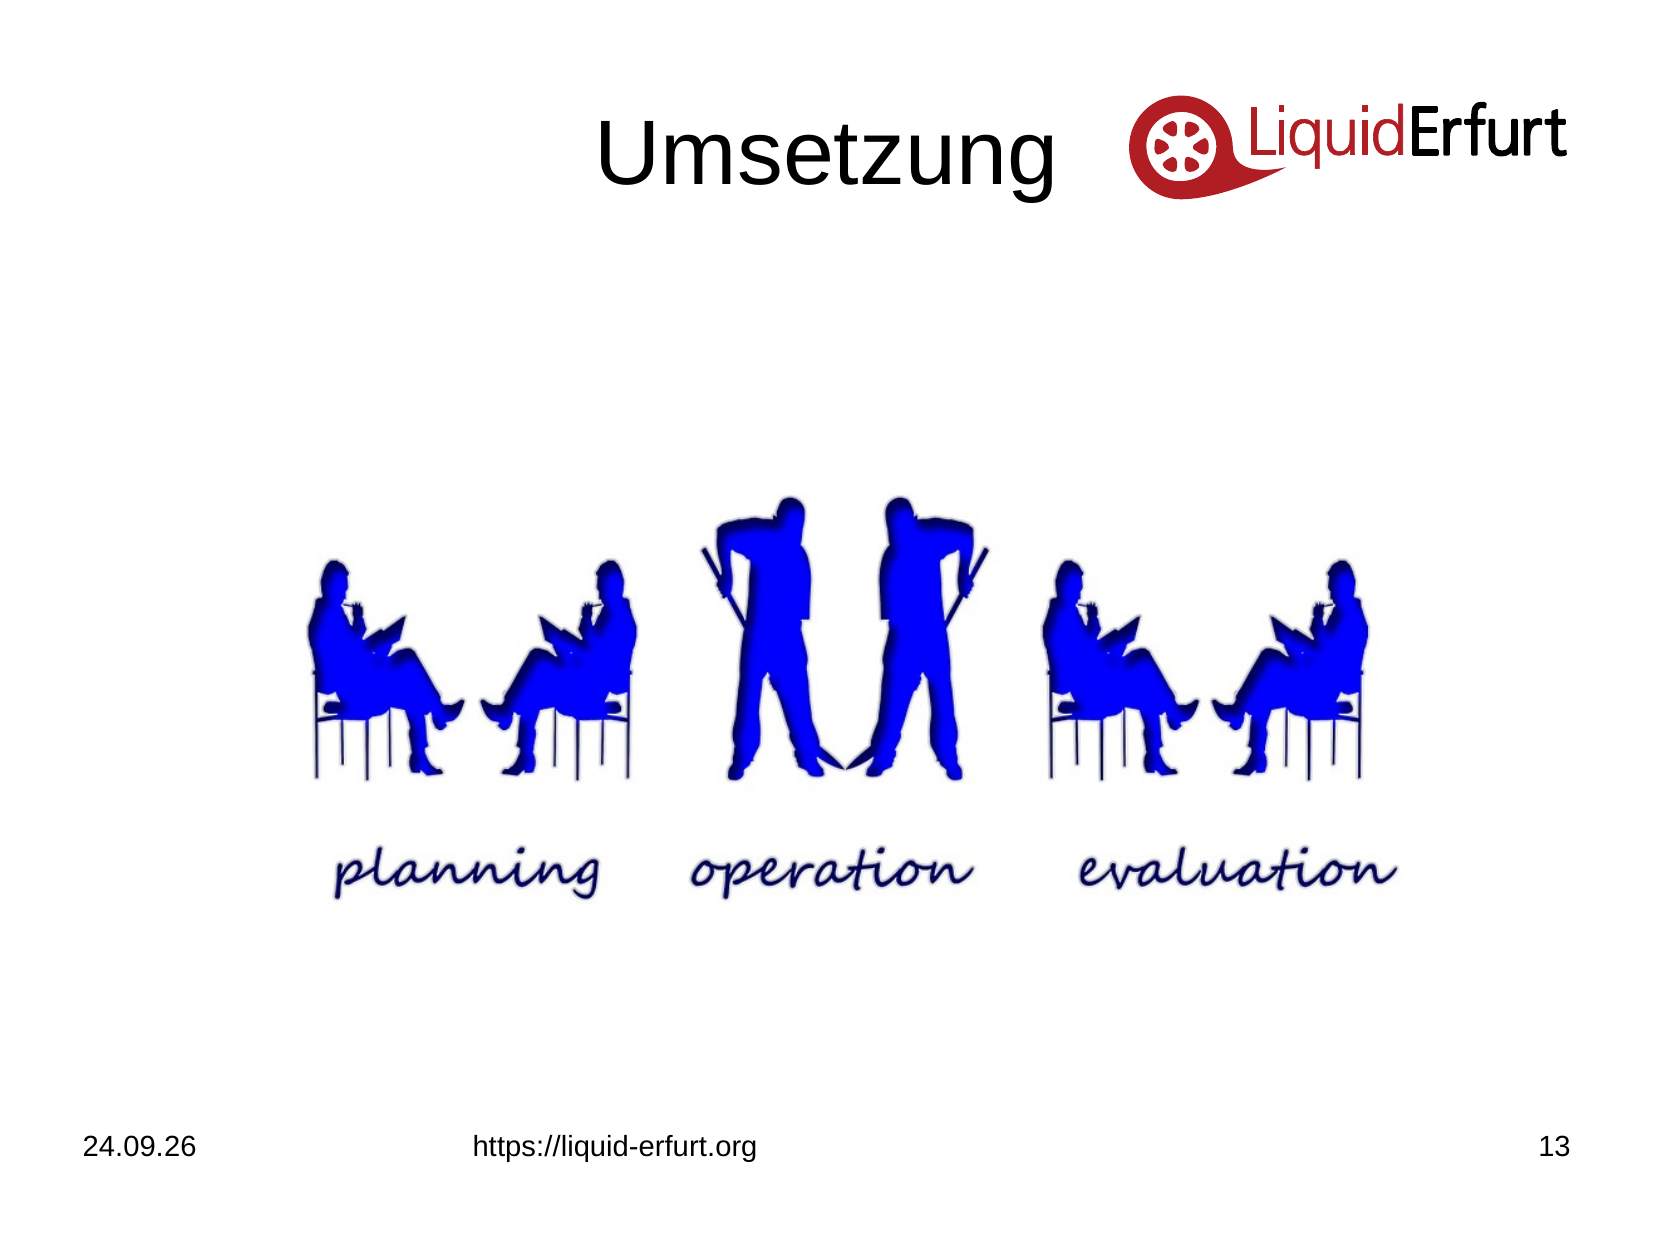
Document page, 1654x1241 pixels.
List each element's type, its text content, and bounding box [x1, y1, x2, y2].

picture [236, 252, 1441, 1103]
title Umsetzung [82, 49, 1571, 257]
